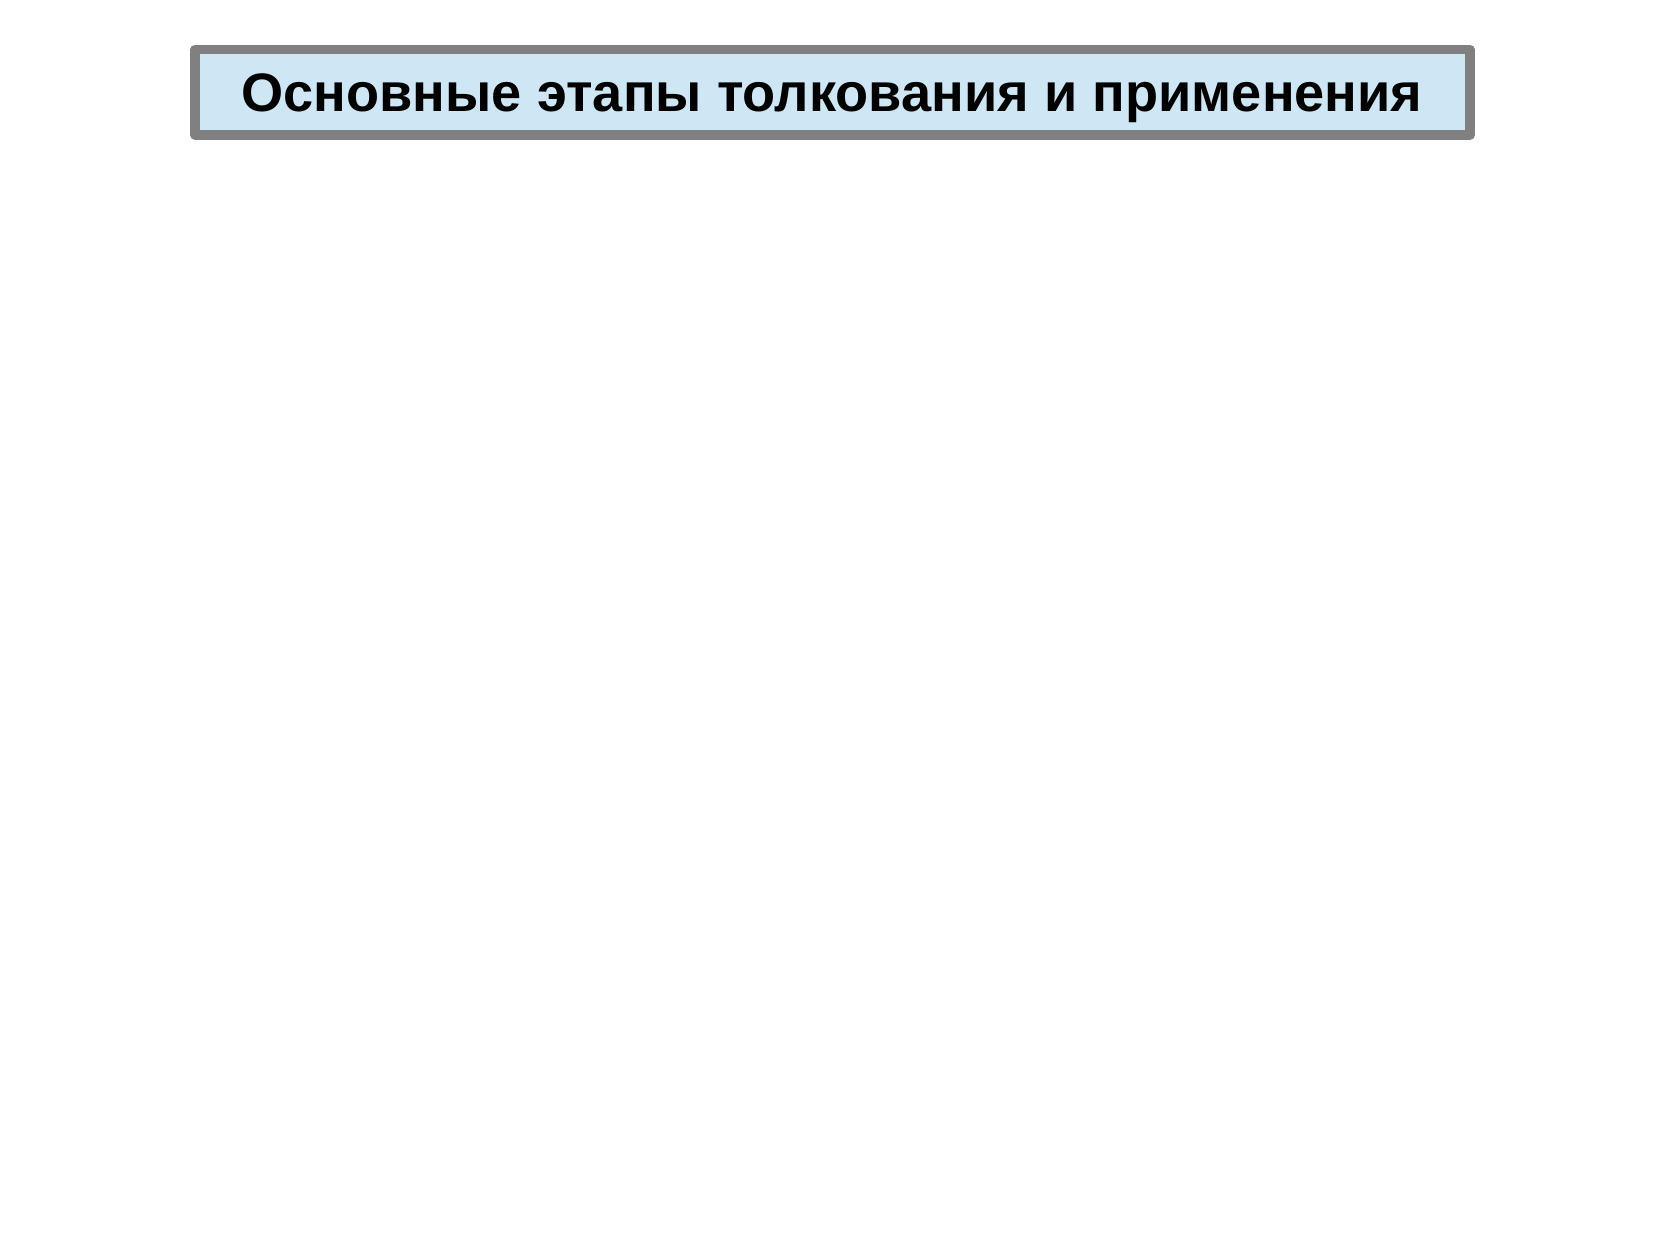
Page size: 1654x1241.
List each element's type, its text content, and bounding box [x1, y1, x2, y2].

text_box Основные этапы толкования и применения [195, 49, 1471, 136]
